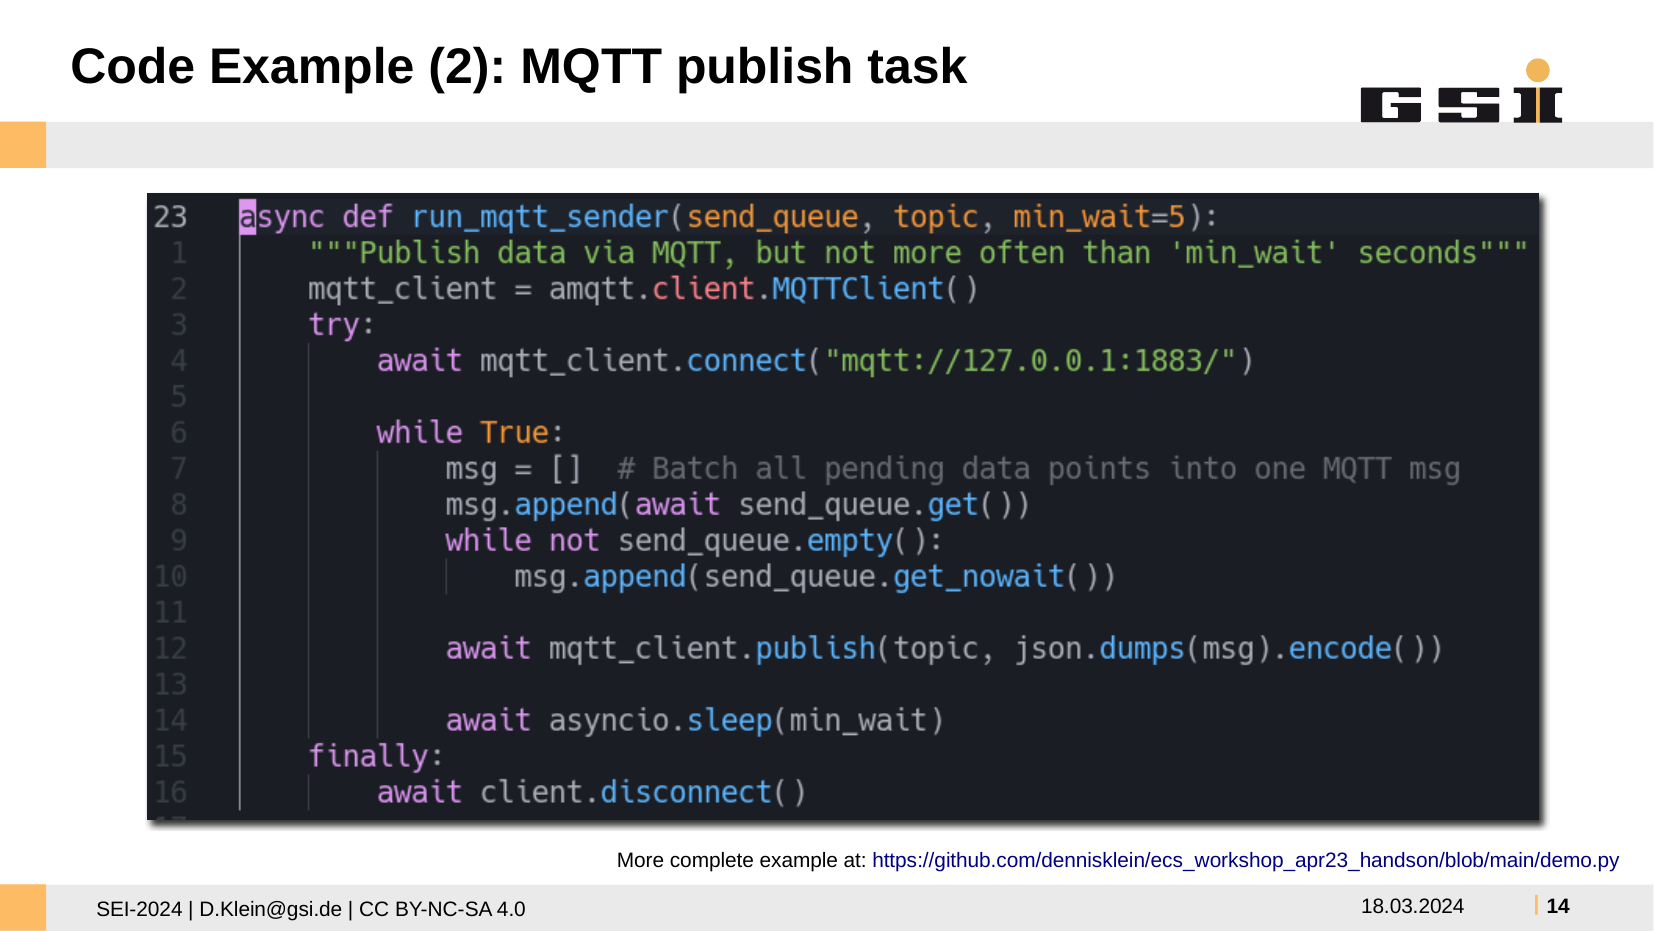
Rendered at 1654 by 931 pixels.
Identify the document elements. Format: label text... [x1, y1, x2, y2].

picture [1359, 56, 1564, 125]
title Code Example (2): MQTT publish task [70, 10, 1296, 123]
text_box More complete example at: https://github.com/dennisklein/ecs_workshop_apr23_handson/blob/main/demo.py [602, 841, 1635, 880]
picture [147, 193, 1539, 820]
